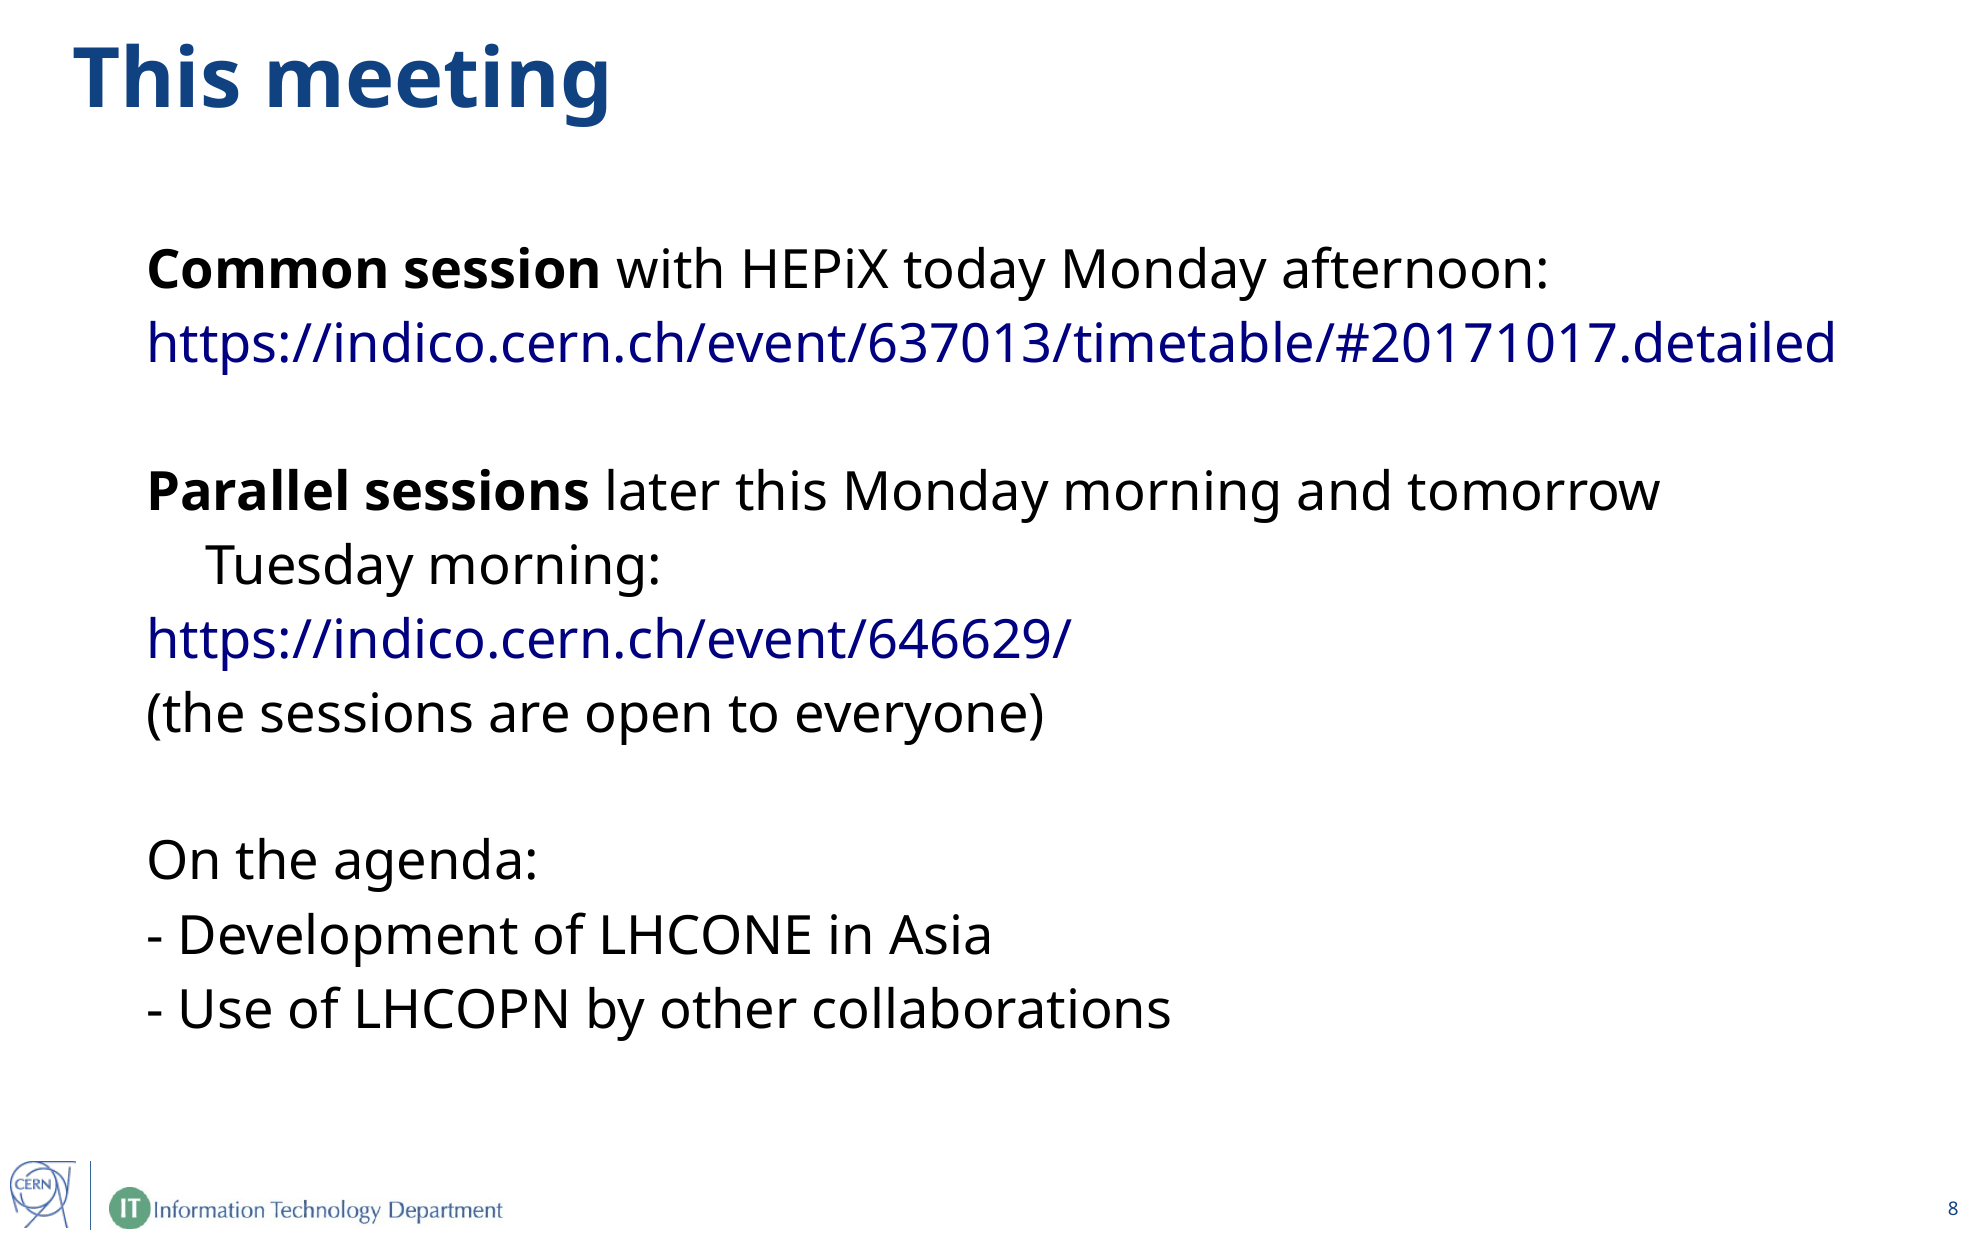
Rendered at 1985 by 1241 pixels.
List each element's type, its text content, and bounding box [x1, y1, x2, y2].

text_box Common session with HEPiX today Monday afternoon: https://indico.cern.ch/event/637013/timetable/#20171017.detailed Parallel sessions later this Monday morning and tomorrow Tuesday morning: https://indico.cern.ch/event/646629/ (the sessions are open to everyone) On the agenda: - Development of LHCONE in Asia - Use of LHCOPN by other collaborations [131, 222, 1858, 1126]
title This meeting [72, 0, 1834, 166]
picture [109, 1187, 752, 1229]
picture [10, 1161, 76, 1238]
